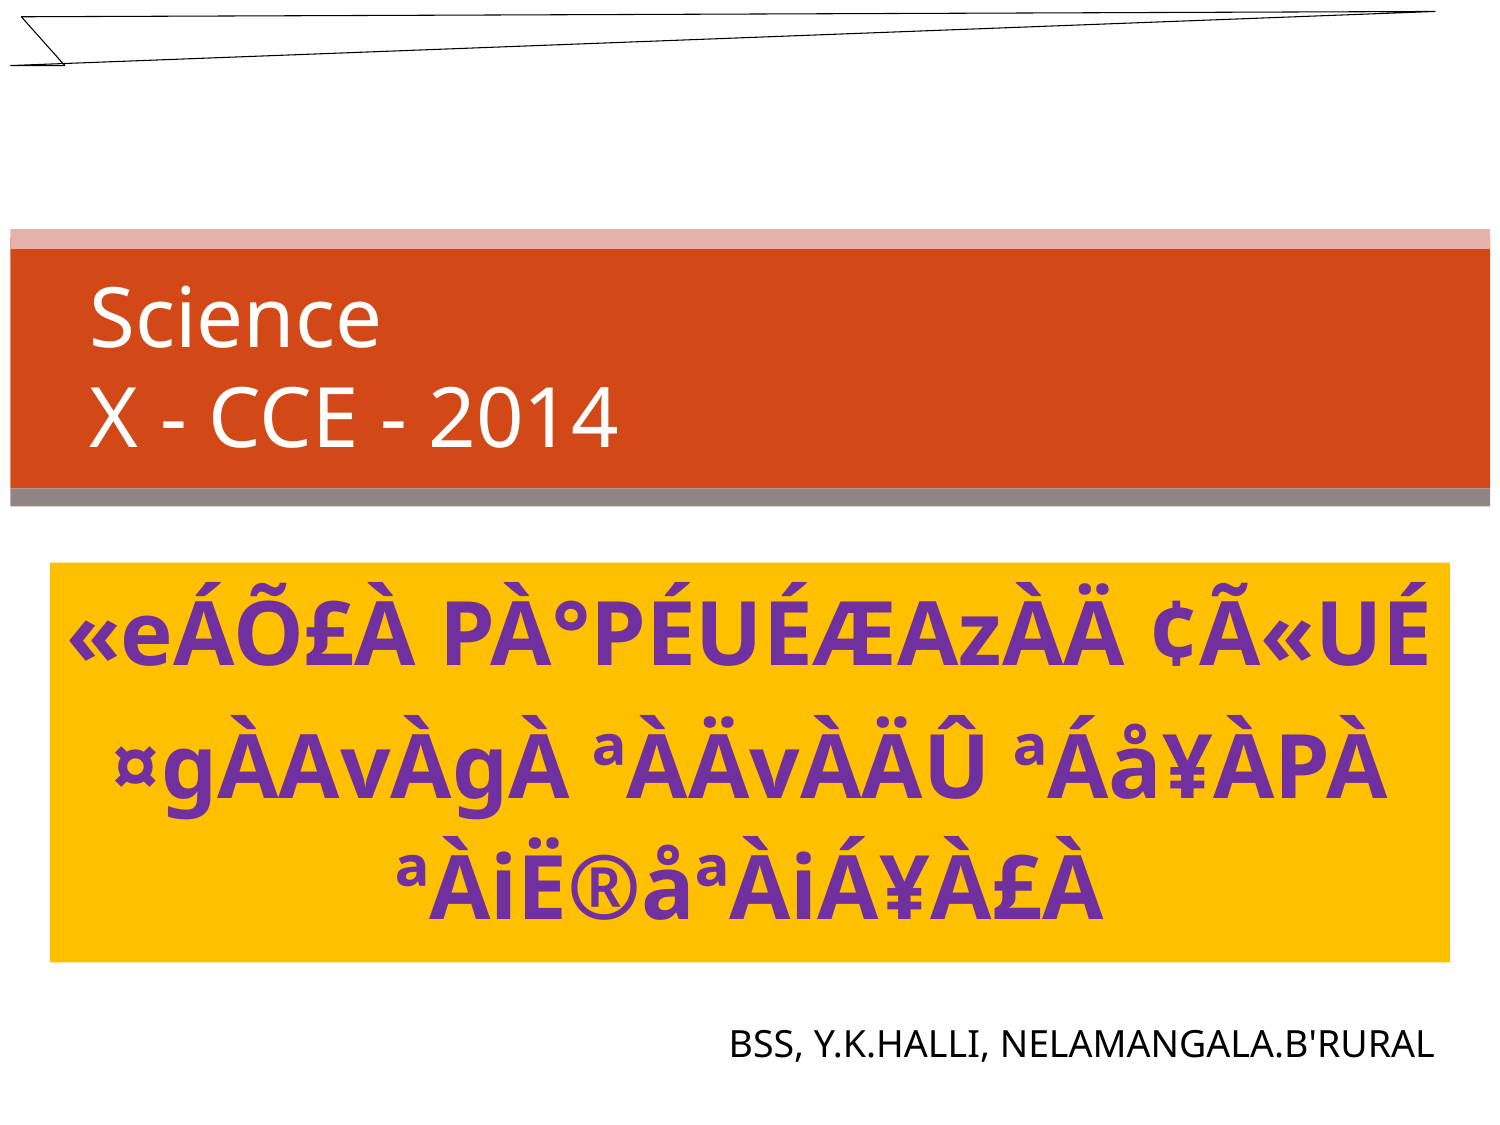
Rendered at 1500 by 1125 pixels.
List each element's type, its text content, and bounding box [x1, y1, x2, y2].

title Science X - CCE - 2014 [75, 247, 1425, 489]
footer BSS, Y.K.HALLI, NELAMANGALA.B'RURAL [150, 1012, 1450, 1088]
subtitle «eÁÕ£À PÀ°PÉUÉÆAzÀÄ ¢Ã«UÉ ¤gÀAvÀgÀ ªÀÄvÀÄÛ ªÁå¥ÀPÀ ªÀiË®åªÀiÁ¥À£À [50, 562, 1450, 963]
